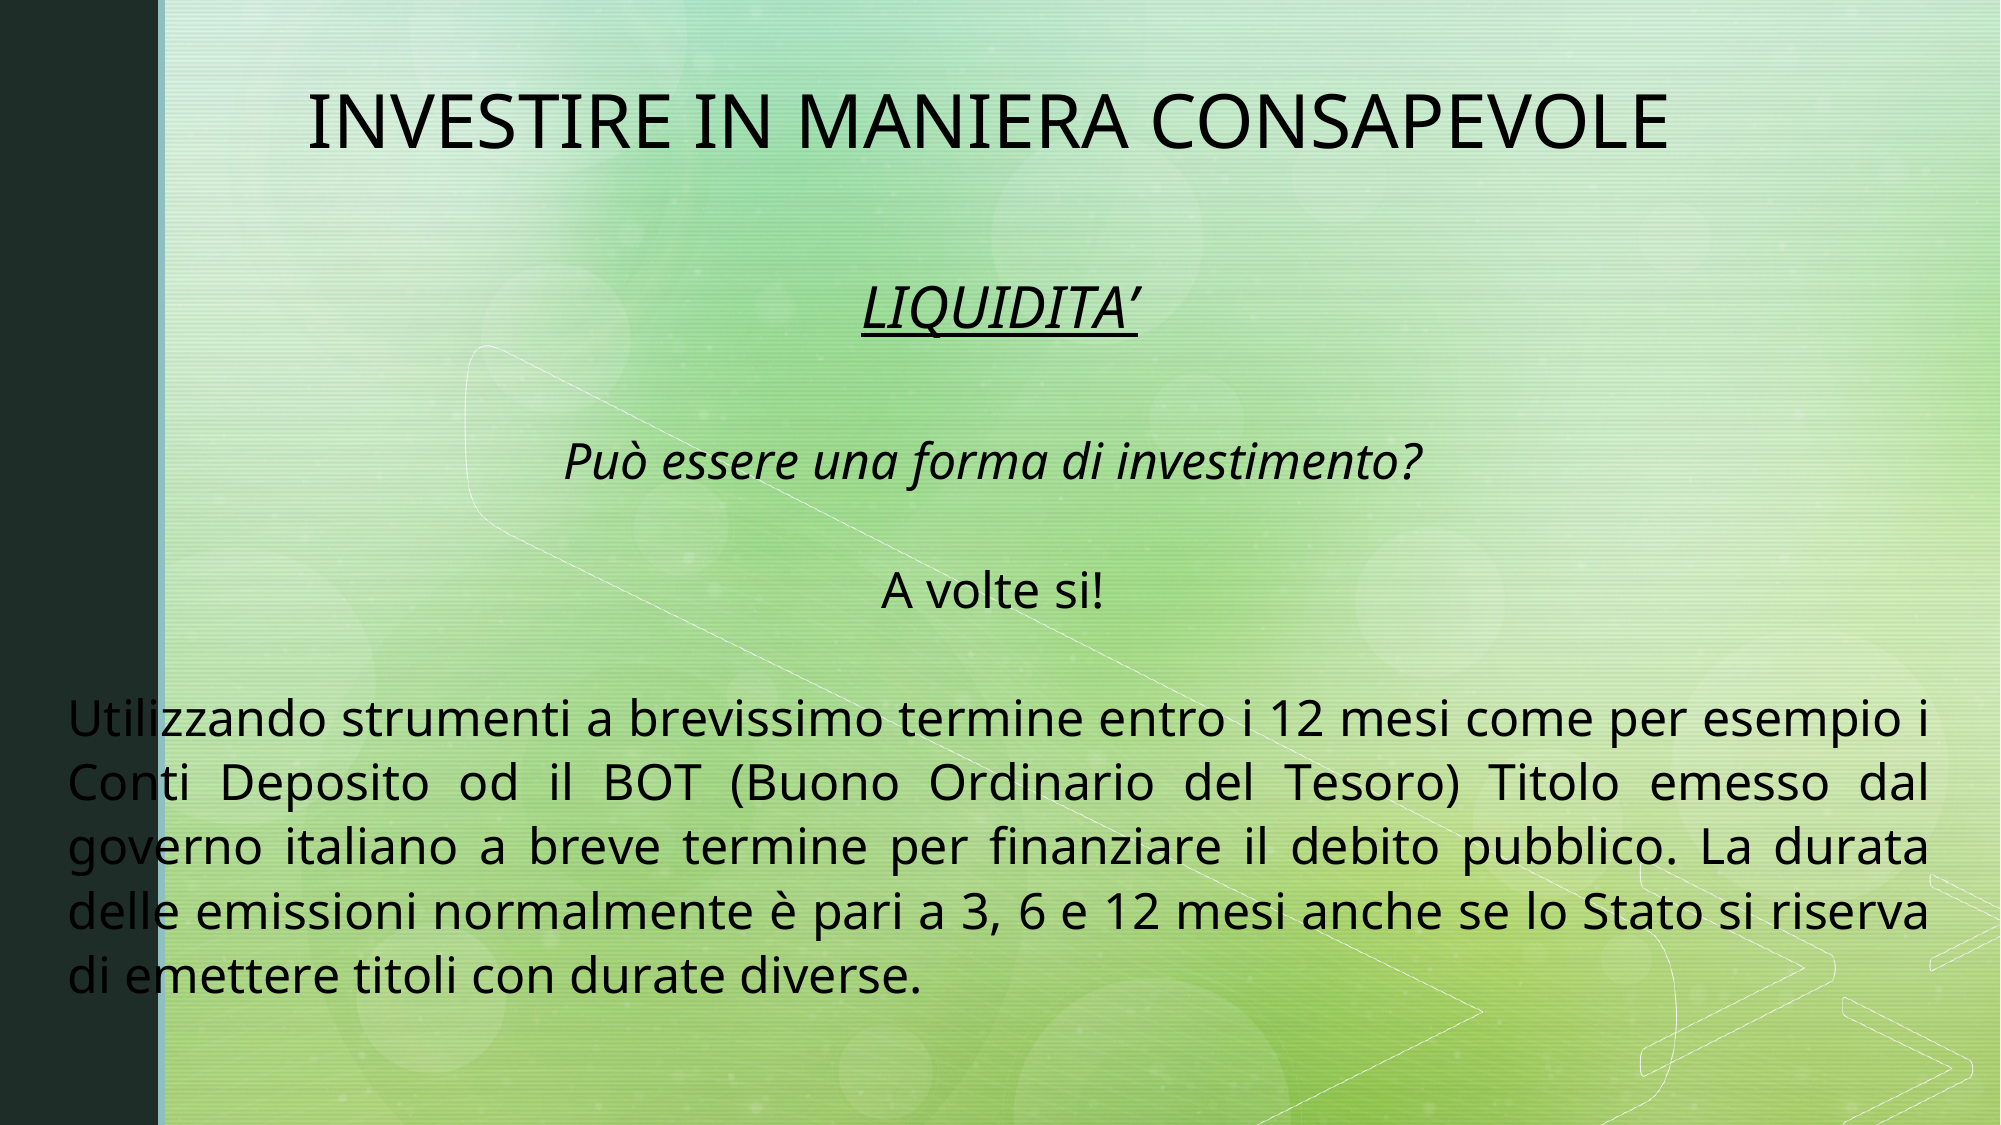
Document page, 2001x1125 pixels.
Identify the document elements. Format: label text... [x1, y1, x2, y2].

text_box INVESTIRE IN MANIERA CONSAPEVOLE LIQUIDITA’ Può essere una forma di investimento? A volte si! Utilizzando strumenti a brevissimo termine entro i 12 mesi come per esempio i Conti Deposito od il BOT (Buono Ordinario del Tesoro) Titolo emesso dal governo italiano a breve termine per finanziare il debito pubblico. La durata delle emissioni normalmente è pari a 3, 6 e 12 mesi anche se lo Stato si riserva di emettere titoli con durate diverse. [52, 59, 1961, 1017]
